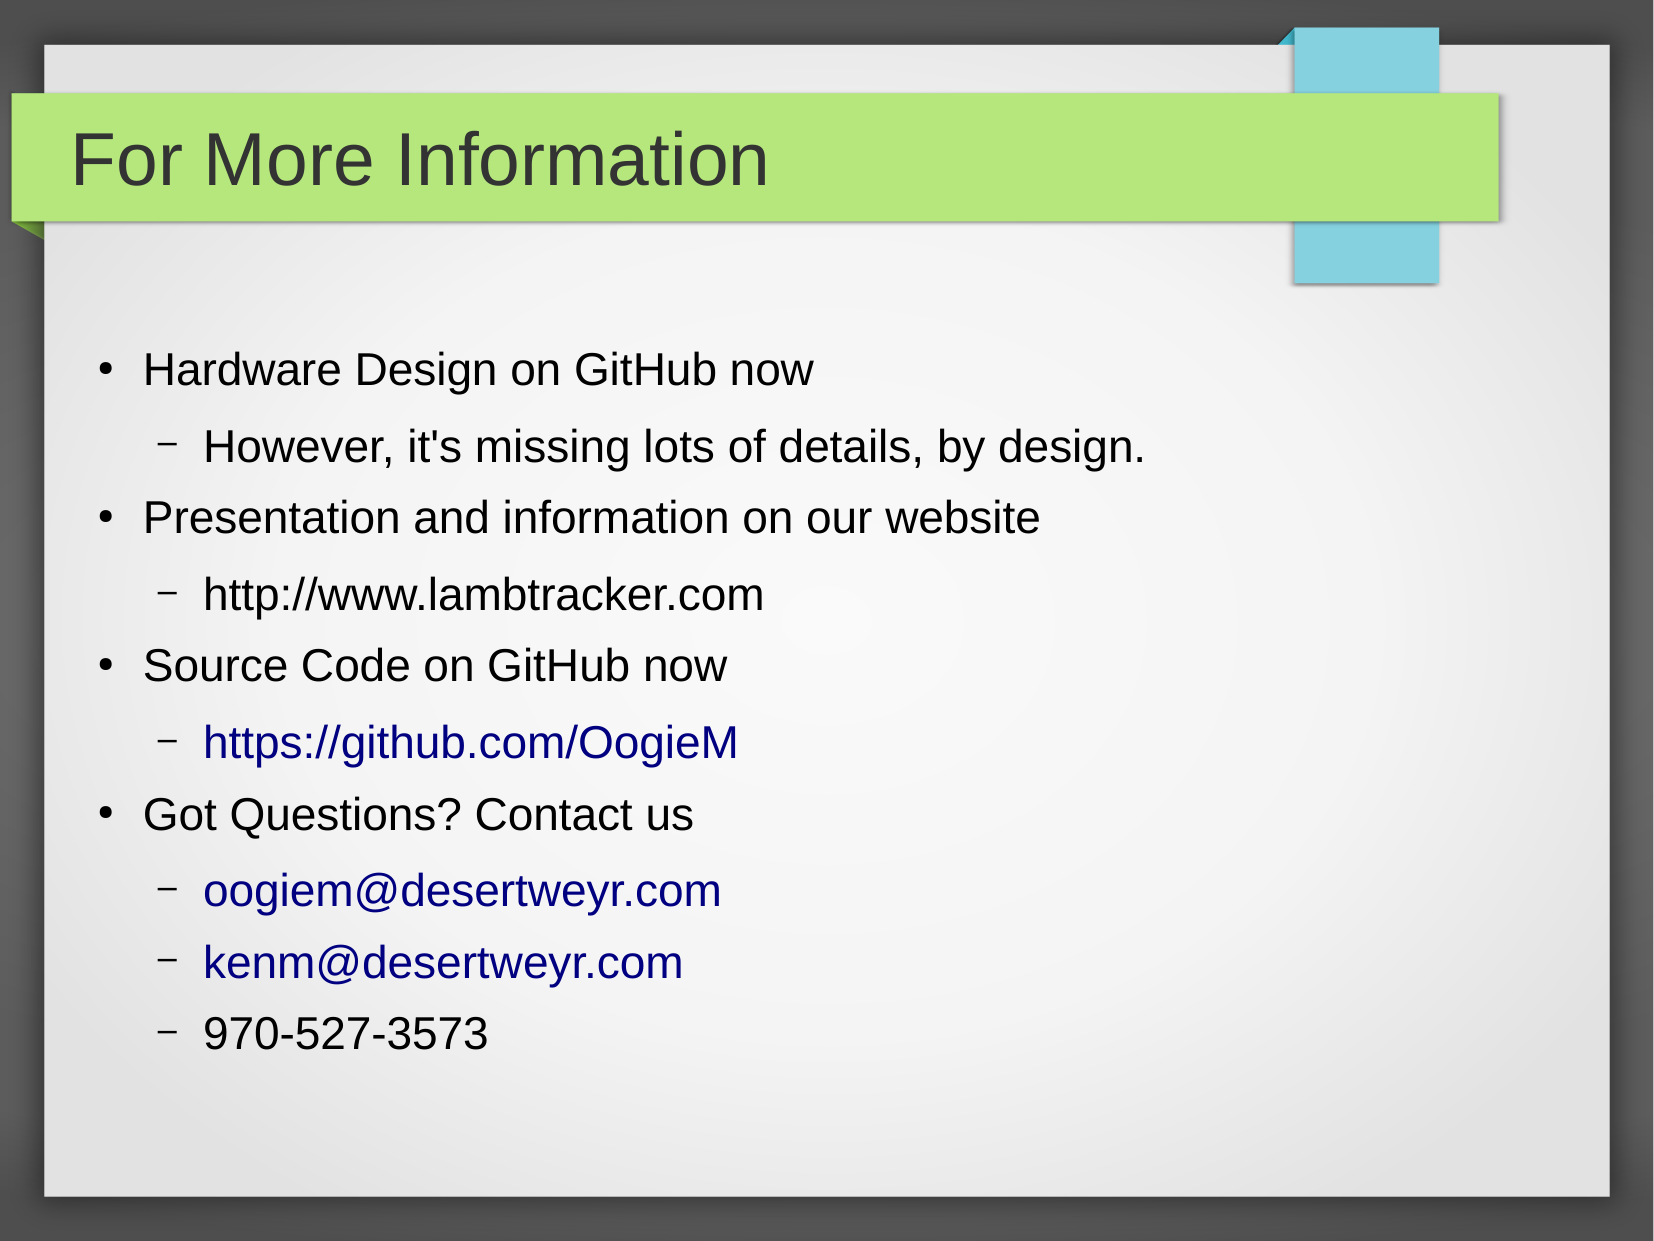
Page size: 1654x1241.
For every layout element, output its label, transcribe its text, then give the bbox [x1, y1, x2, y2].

list Hardware Design on GitHub now However, it's missing lots of details, by design. Presentation and information on our website http://www.lambtracker.com Source Code on GitHub now https://github.com/OogieM Got Questions? Contact us oogiem@desertweyr.com kenm@desertweyr.com 970-527-3573 [82, 343, 1538, 1063]
title For More Information [70, 106, 1229, 213]
picture [0, 0, 1654, 1241]
